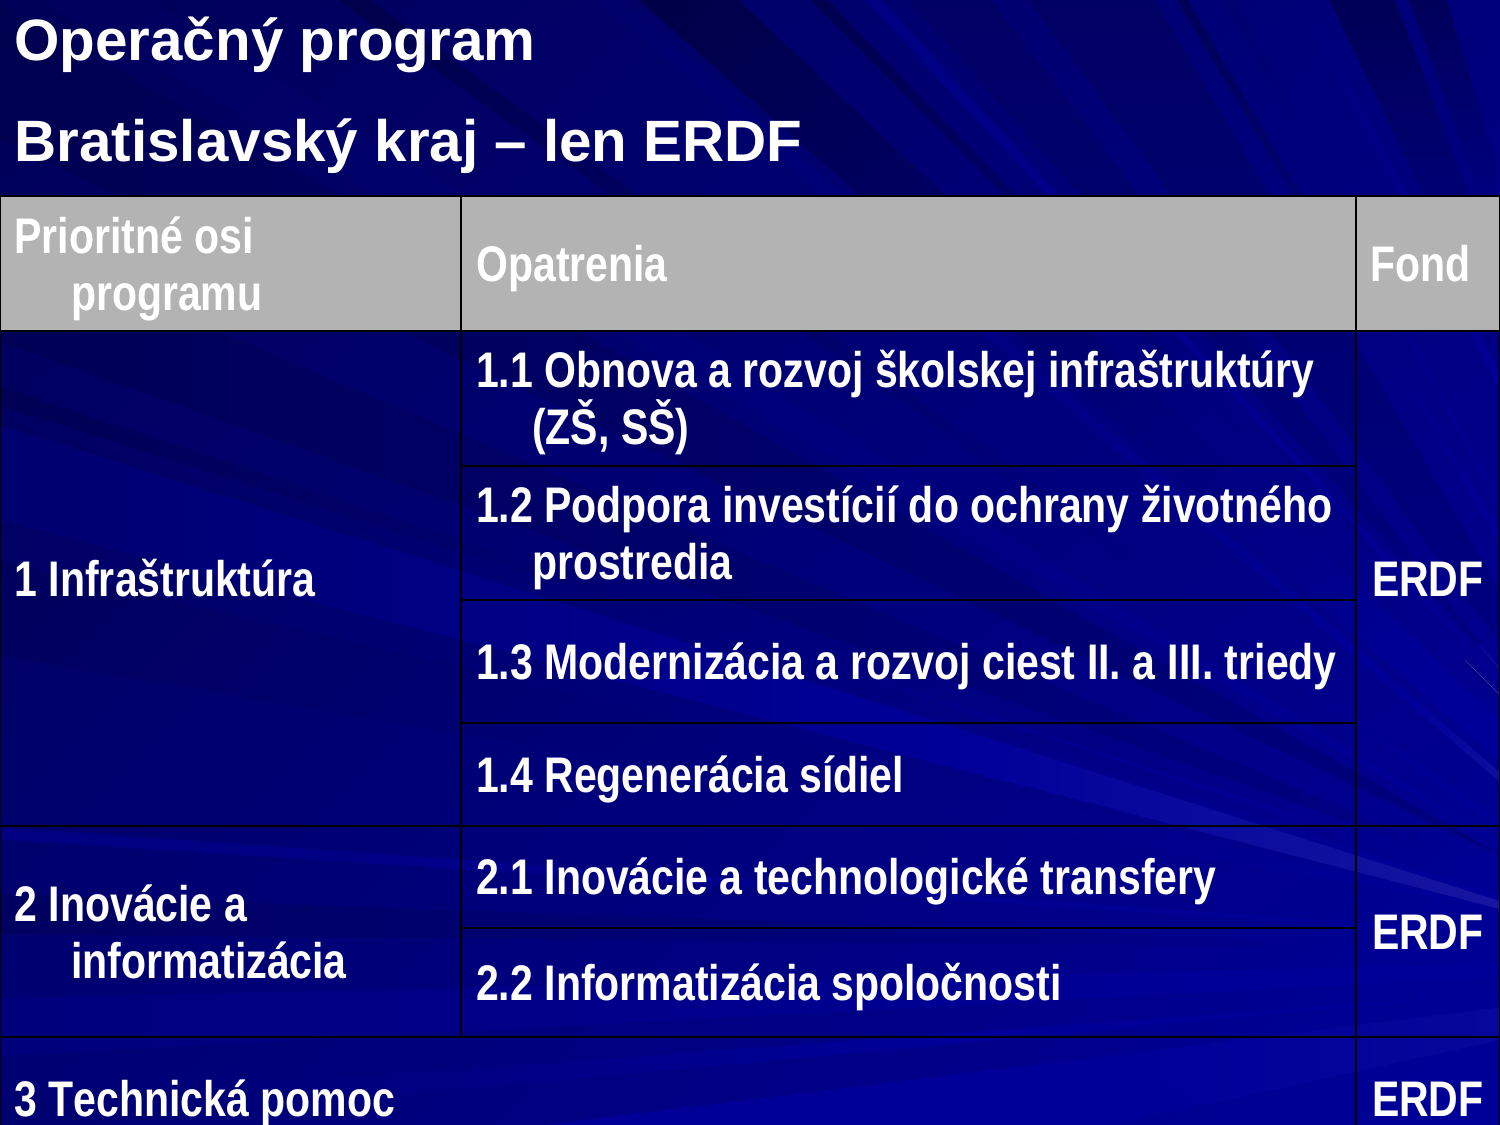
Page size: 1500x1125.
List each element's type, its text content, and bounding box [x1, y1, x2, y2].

text_box 1.4 Regenerácia sídiel [462, 724, 1355, 825]
text_box Fond [1357, 197, 1499, 330]
text_box Opatrenia [462, 197, 1355, 330]
text_box ERDF [1357, 827, 1499, 1036]
text_box 1 Infraštruktúra [1, 332, 460, 825]
text_box 3 Technická pomoc [1, 1038, 1355, 1125]
text_box 1.1 Obnova a rozvoj školskej infraštruktúry (ZŠ, SŠ) [462, 332, 1355, 465]
text_box 2.1 Inovácie a technologické transfery [462, 827, 1355, 927]
text_box 2.2 Informatizácia spoločnosti [462, 929, 1355, 1036]
text_box 1.3 Modernizácia a rozvoj ciest II. a III. triedy [462, 601, 1355, 722]
text_box ERDF [1357, 332, 1499, 825]
text_box Prioritné osi programu [1, 197, 460, 330]
text_box 2 Inovácie a informatizácia [1, 827, 460, 1036]
text_box Operačný program Bratislavský kraj – len ERDF [0, 0, 1500, 182]
text_box ERDF [1357, 1038, 1499, 1125]
text_box 1.2 Podpora investícií do ochrany životného prostredia [462, 467, 1355, 599]
